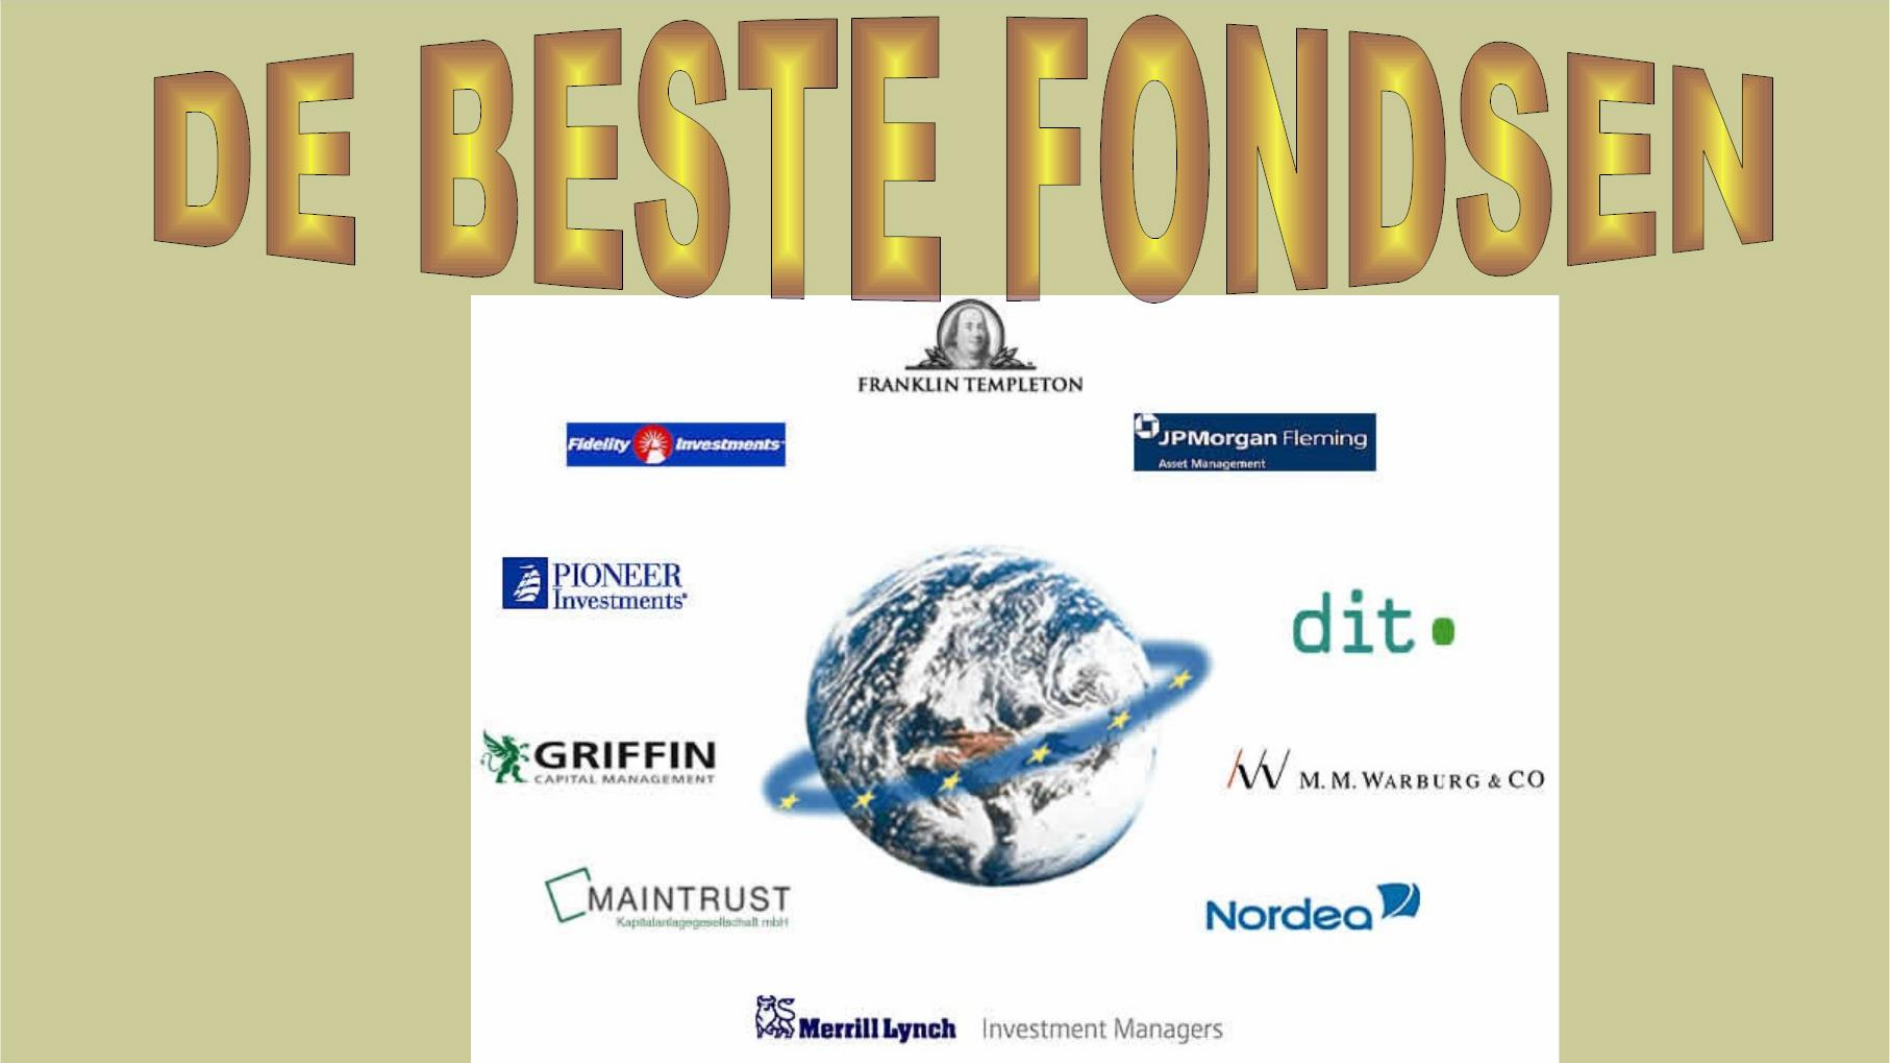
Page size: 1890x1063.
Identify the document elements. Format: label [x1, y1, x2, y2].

text_box [0, 0, 1890, 1063]
